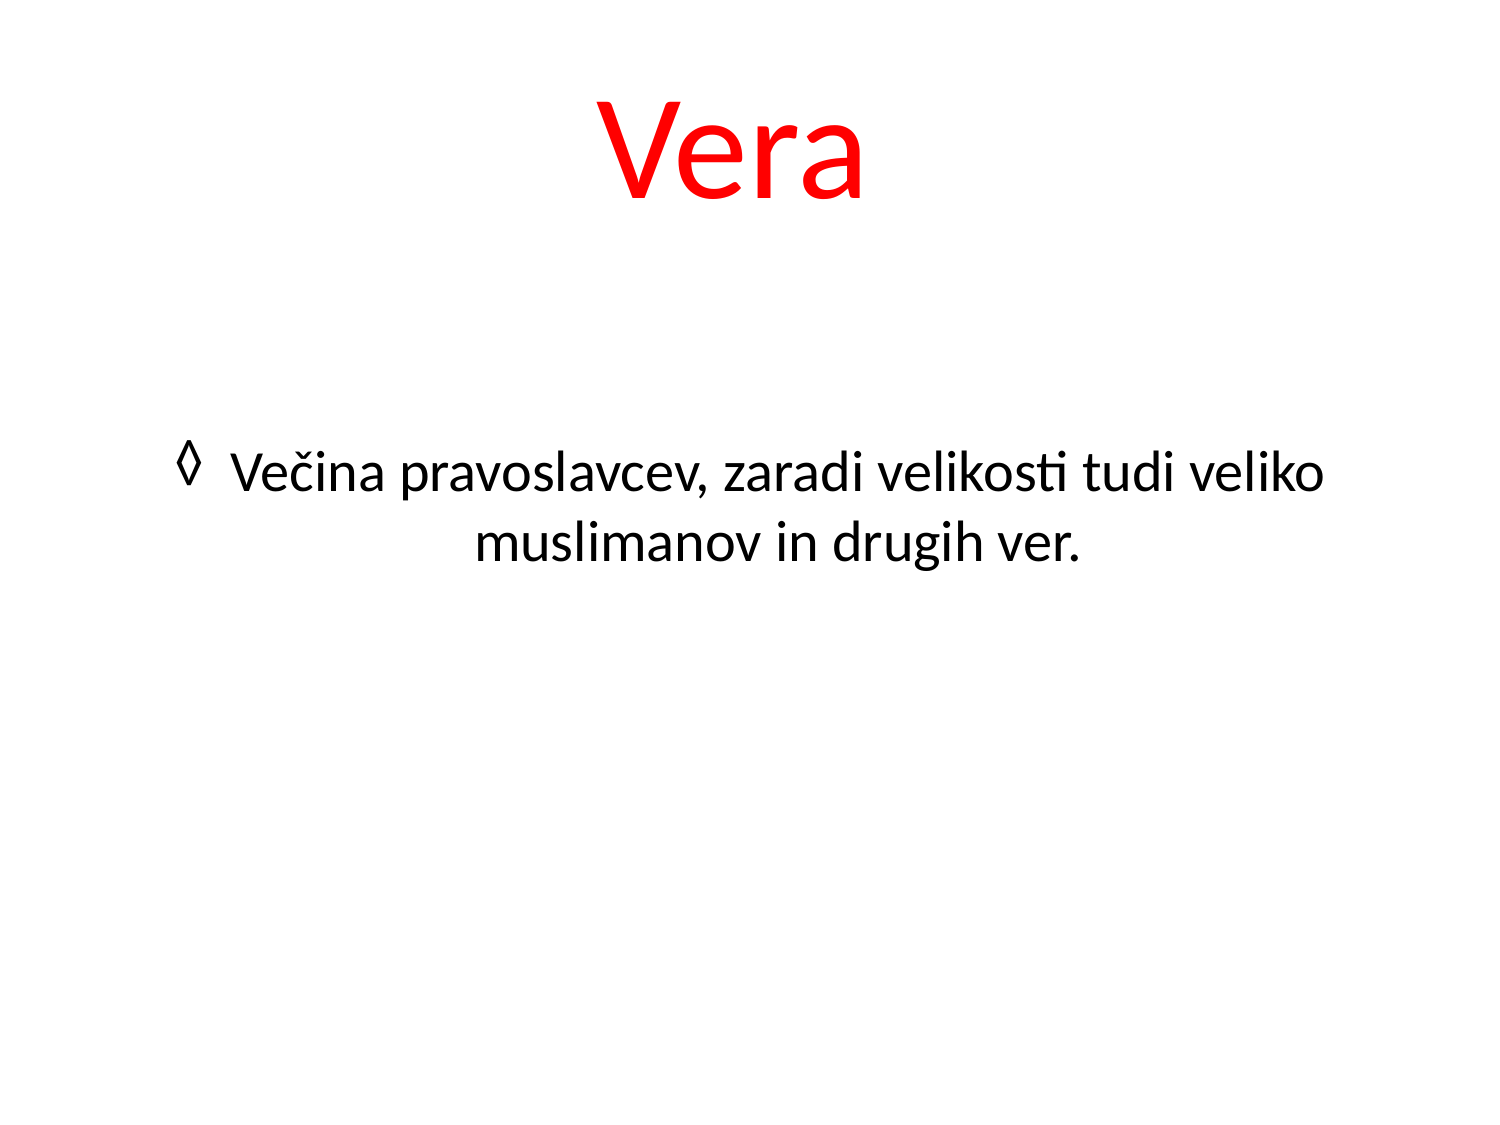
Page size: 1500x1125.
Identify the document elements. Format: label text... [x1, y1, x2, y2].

list Večina pravoslavcev, zaradi velikosti tudi veliko muslimanov in drugih ver. [75, 262, 1425, 1005]
title Vera [75, 45, 1425, 233]
